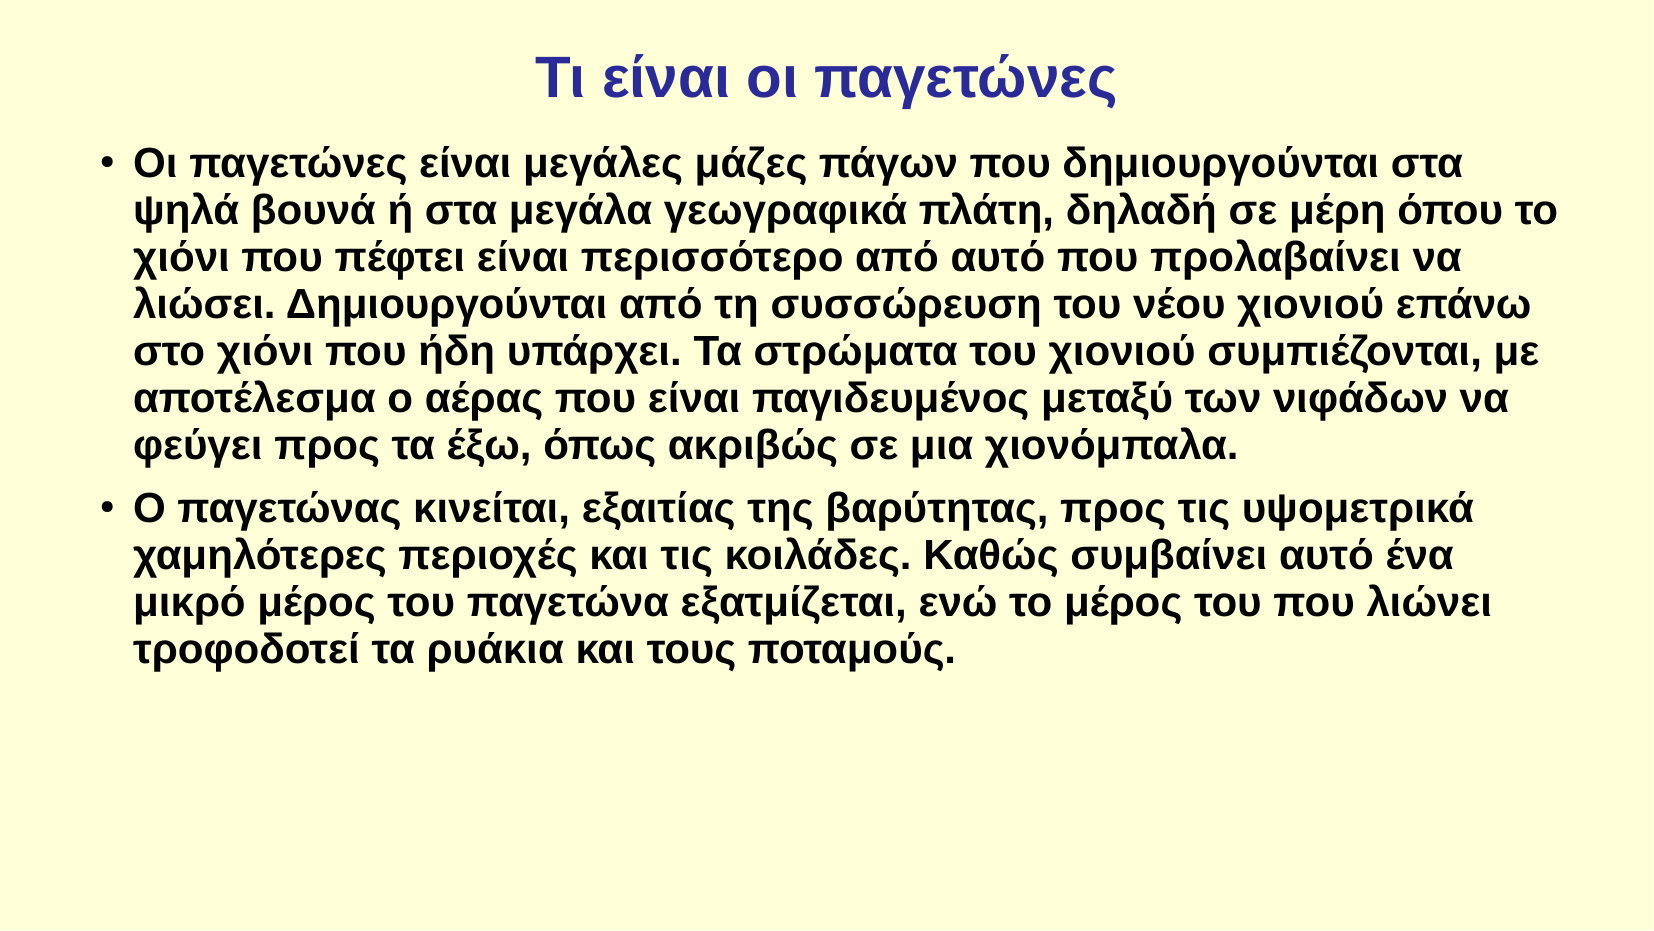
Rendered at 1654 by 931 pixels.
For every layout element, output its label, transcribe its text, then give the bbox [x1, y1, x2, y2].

list Οι παγετώνες είναι μεγάλες μάζες πάγων που δημιουργούνται στα ψηλά βουνά ή στα μεγάλα γεωγραφικά πλάτη, δηλαδή σε μέρη όπου το χιόνι που πέφτει είναι περισσότερο από αυτό που προλαβαίνει να λιώσει. Δημιουργούνται από τη συσσώρευση του νέου χιονιού επάνω στο χιόνι που ήδη υπάρχει. Τα στρώματα του χιονιού συμπιέζονται, με αποτέλεσμα ο αέρας που είναι παγιδευμένος μεταξύ των νιφάδων να φεύγει προς τα έξω, όπως ακριβώς σε μια χιονόμπαλα. Ο παγετώνας κινείται, εξαιτίας της βαρύτητας, προς τις υψομετρικά χαμηλότερες περιοχές και τις κοιλάδες. Καθώς συμβαίνει αυτό ένα μικρό μέρος του παγετώνα εξατμίζεται, ενώ το μέρος του που λιώνει τροφοδοτεί τα ρυάκια και τους ποταμούς. [88, 139, 1577, 680]
title Τι είναι οι παγετώνες [82, 37, 1571, 119]
